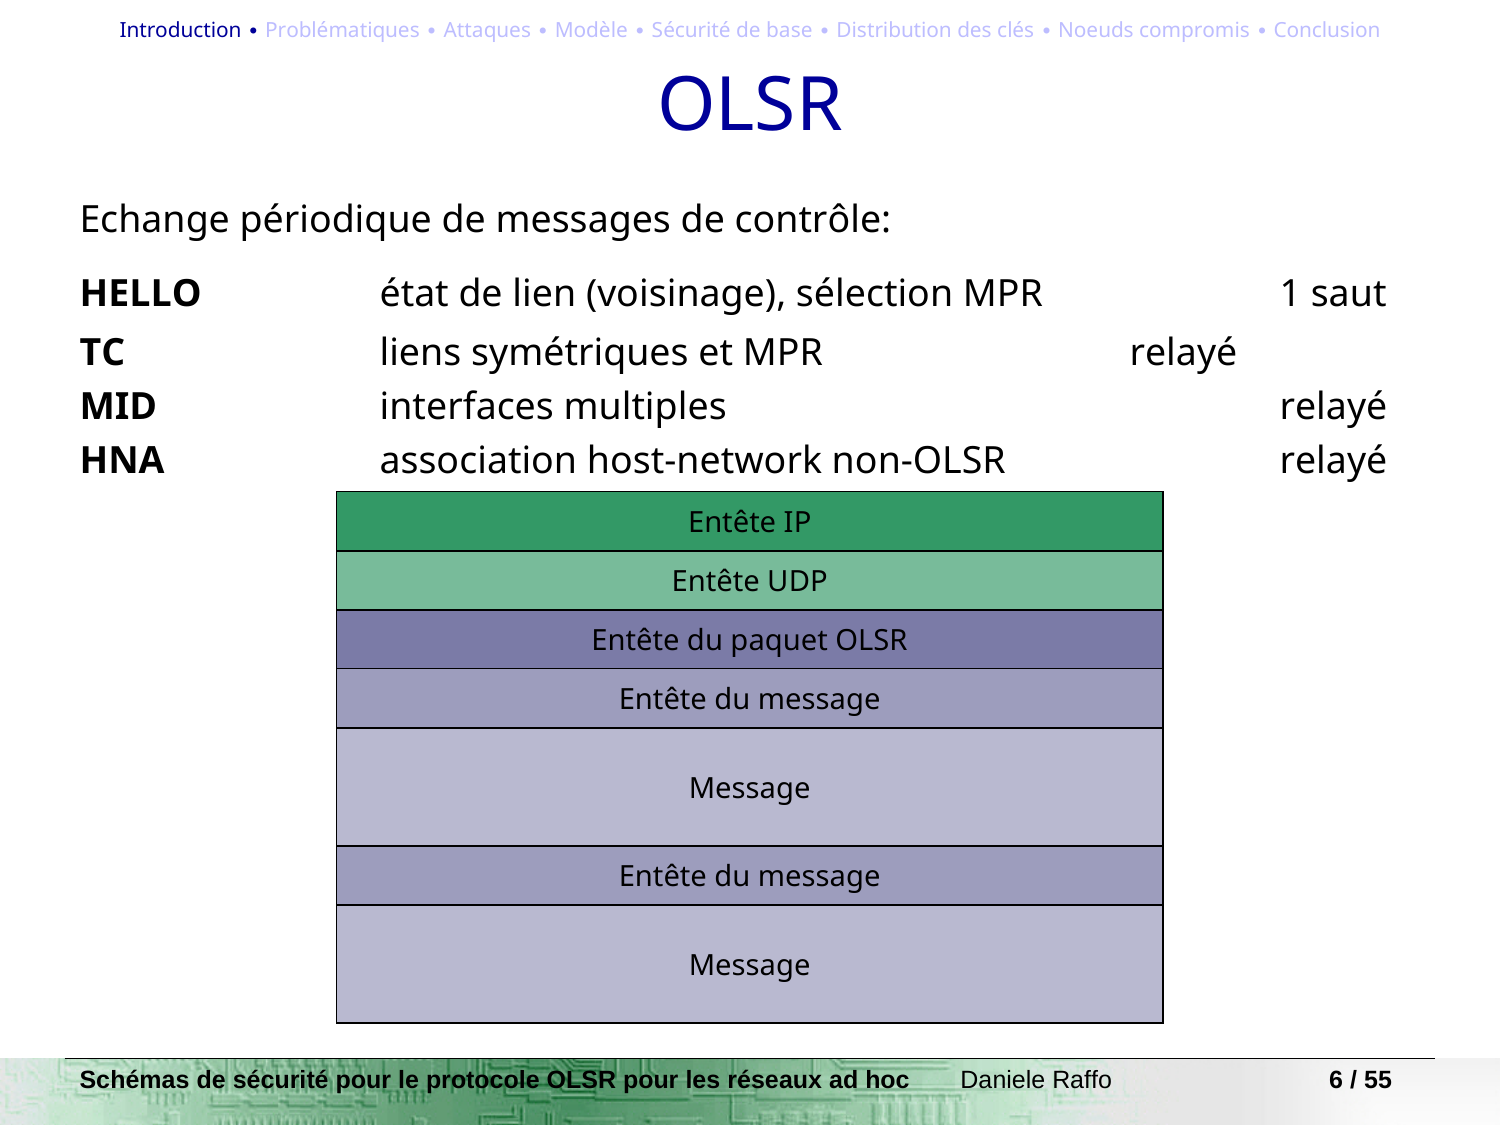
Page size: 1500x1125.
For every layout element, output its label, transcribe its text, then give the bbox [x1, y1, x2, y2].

text_box Schémas de sécurité pour le protocole OLSR pour les réseaux ad hoc Daniele Raffo [64, 1058, 1436, 1103]
picture [0, 1058, 1500, 1125]
text_box OLSR [64, 52, 1436, 161]
text_box Entête IP [336, 491, 1164, 551]
text_box Message [336, 904, 1164, 1024]
text_box Introduction ∙ Problématiques ∙ Attaques ∙ Modèle ∙ Sécurité de base ∙ Distribution des clés ∙ Noeuds compromis ∙ Conclusion [0, 7, 1500, 52]
text_box Entête UDP [336, 551, 1164, 610]
text_box Entête du message [336, 668, 1164, 727]
text_box Message [336, 727, 1164, 845]
text_box Echange périodique de messages de contrôle: HELLO état de lien (voisinage), sélection MPR 1 saut TC liens symétriques et MPR relayé MID interfaces multiples relayé HNA association host-network non-OLSR relayé [64, 184, 1436, 488]
text_box Entête du paquet OLSR [336, 610, 1164, 668]
text_box Entête du message [336, 845, 1164, 904]
